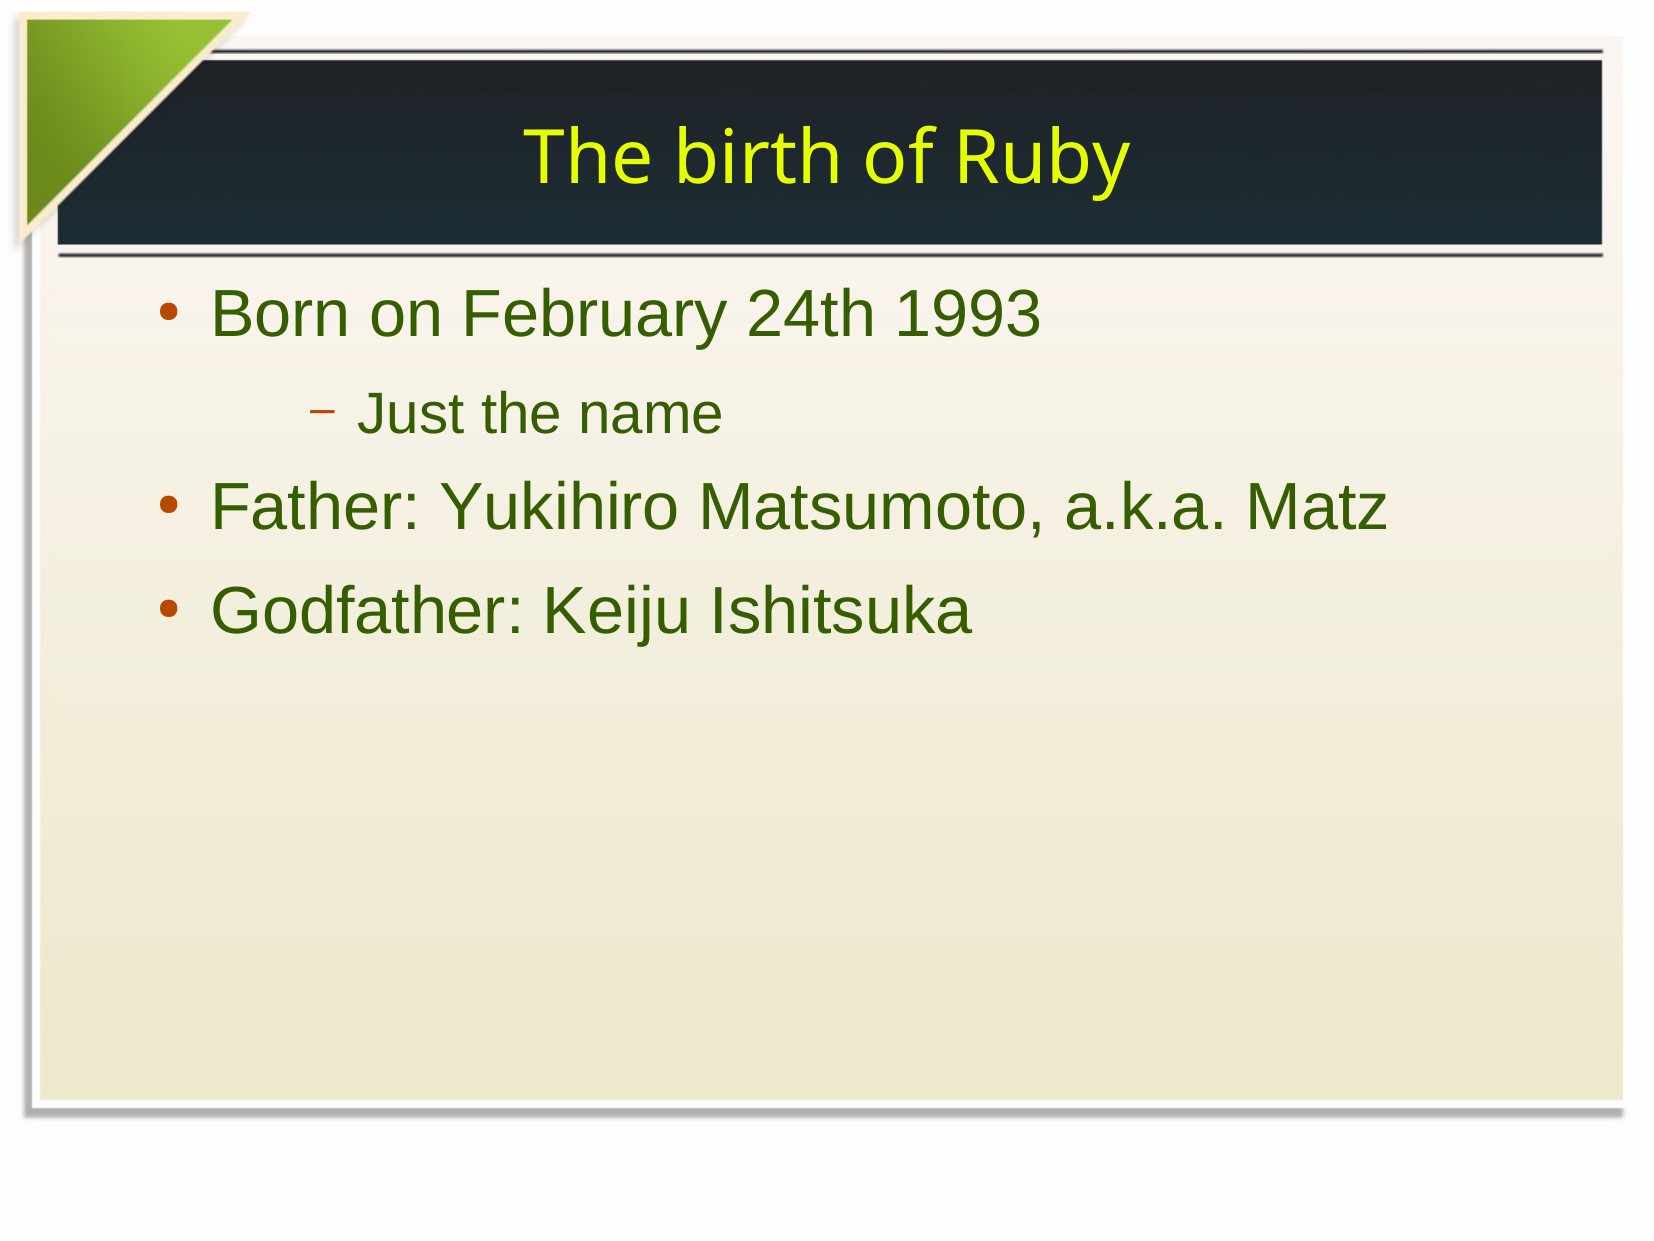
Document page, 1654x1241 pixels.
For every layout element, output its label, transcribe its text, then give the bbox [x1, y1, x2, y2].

list Born on February 24th 1993 Just the name Father: Yukihiro Matsumoto, a.k.a. Matz Godfather: Keiju Ishitsuka [121, 276, 1534, 1087]
title The birth of Ruby [121, 73, 1534, 237]
picture [0, 0, 1654, 1241]
